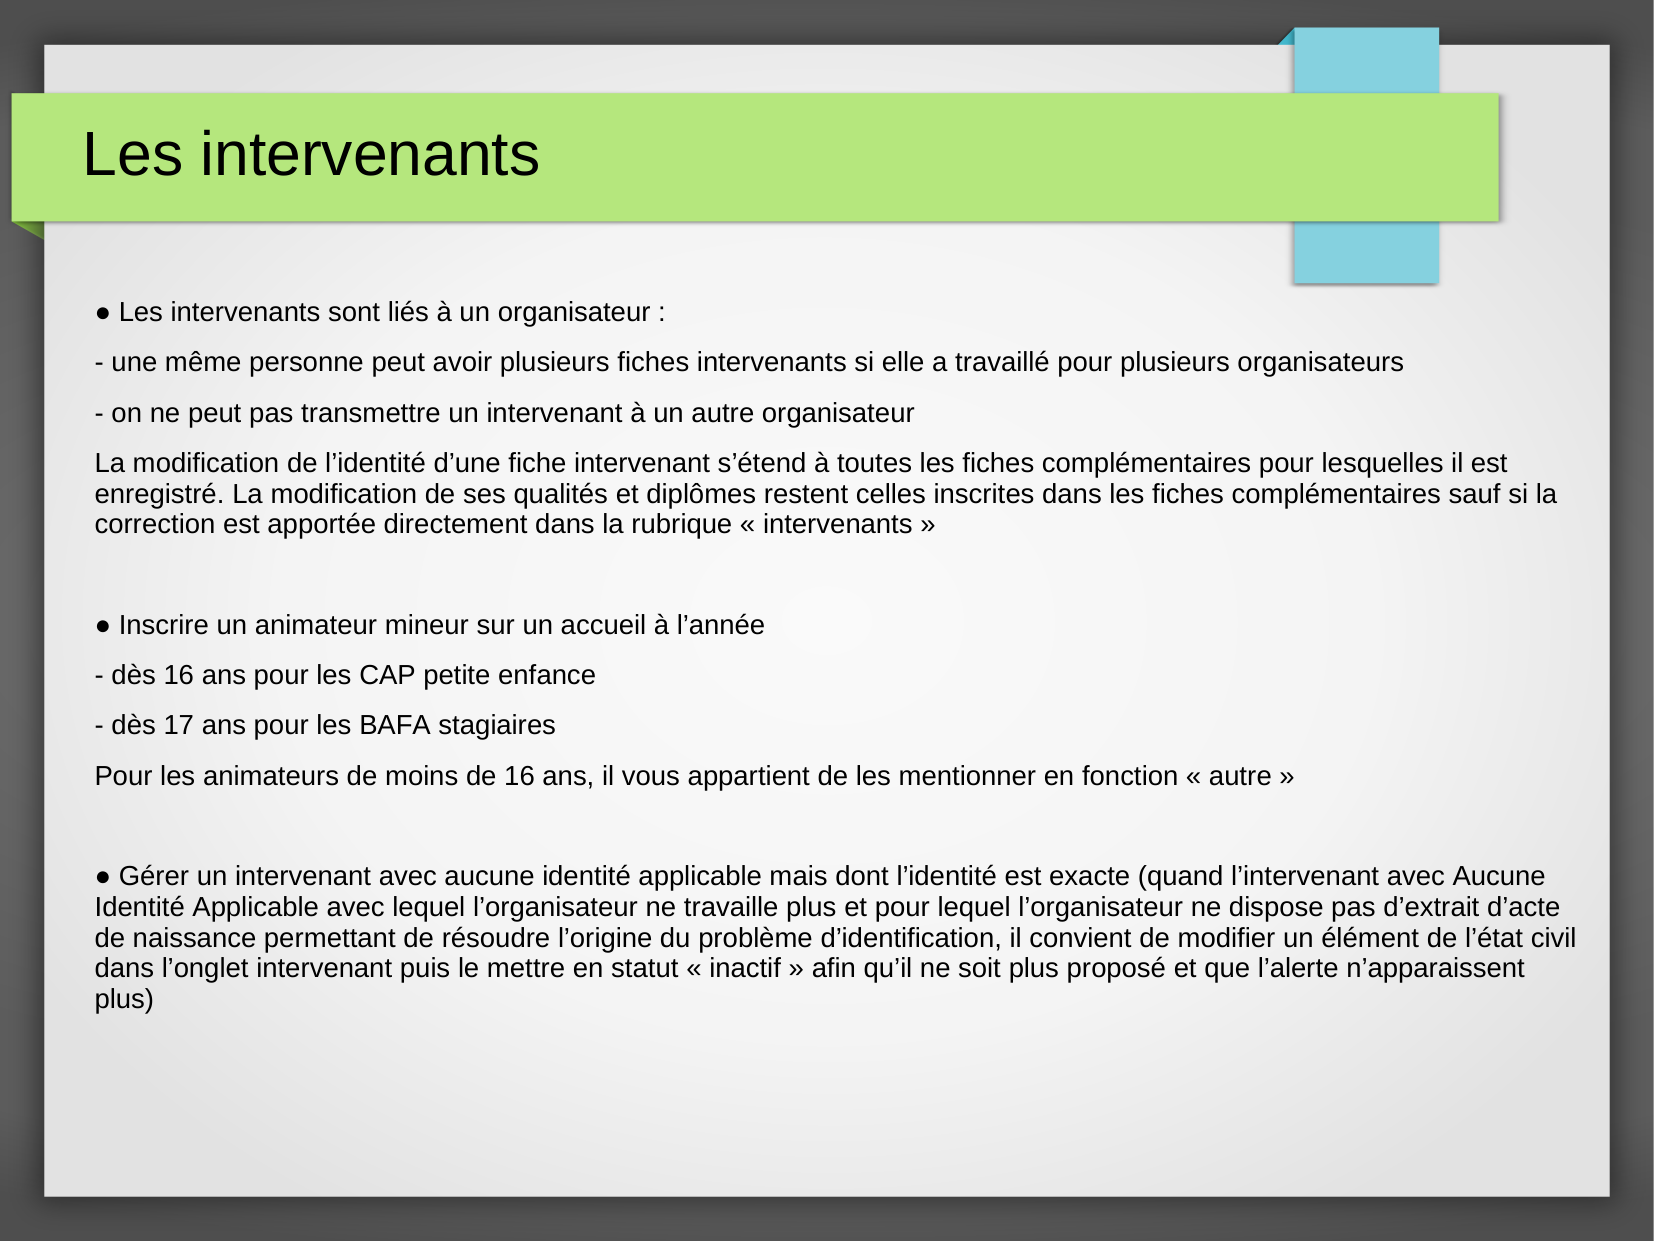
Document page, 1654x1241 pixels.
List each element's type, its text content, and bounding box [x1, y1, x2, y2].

picture [0, 0, 1654, 1241]
list ● Les intervenants sont liés à un organisateur : - une même personne peut avoir plusieurs fiches intervenants si elle a travaillé pour plusieurs organisateurs - on ne peut pas transmettre un intervenant à un autre organisateur La modification de l’identité d’une fiche intervenant s’étend à toutes les fiches complémentaires pour lesquelles il est enregistré. La modification de ses qualités et diplômes restent celles inscrites dans les fiches complémentaires sauf si la correction est apportée directement dans la rubrique « intervenants » ● Inscrire un animateur mineur sur un accueil à l’année - dès 16 ans pour les CAP petite enfance - dès 17 ans pour les BAFA stagiaires Pour les animateurs de moins de 16 ans, il vous appartient de les mentionner en fonction « autre » ● Gérer un intervenant avec aucune identité applicable mais dont l’identité est exacte (quand l’intervenant avec Aucune Identité Applicable avec lequel l’organisateur ne travaille plus et pour lequel l’organisateur ne dispose pas d’extrait d’acte de naissance permettant de résoudre l’origine du problème d’identification, il convient de modifier un élément de l’état civil dans l’onglet intervenant puis le mettre en statut « inactif » afin qu’il ne soit plus proposé et que l’alerte n’apparaissent plus) [94, 296, 1583, 1016]
title Les intervenants [82, 94, 1264, 213]
